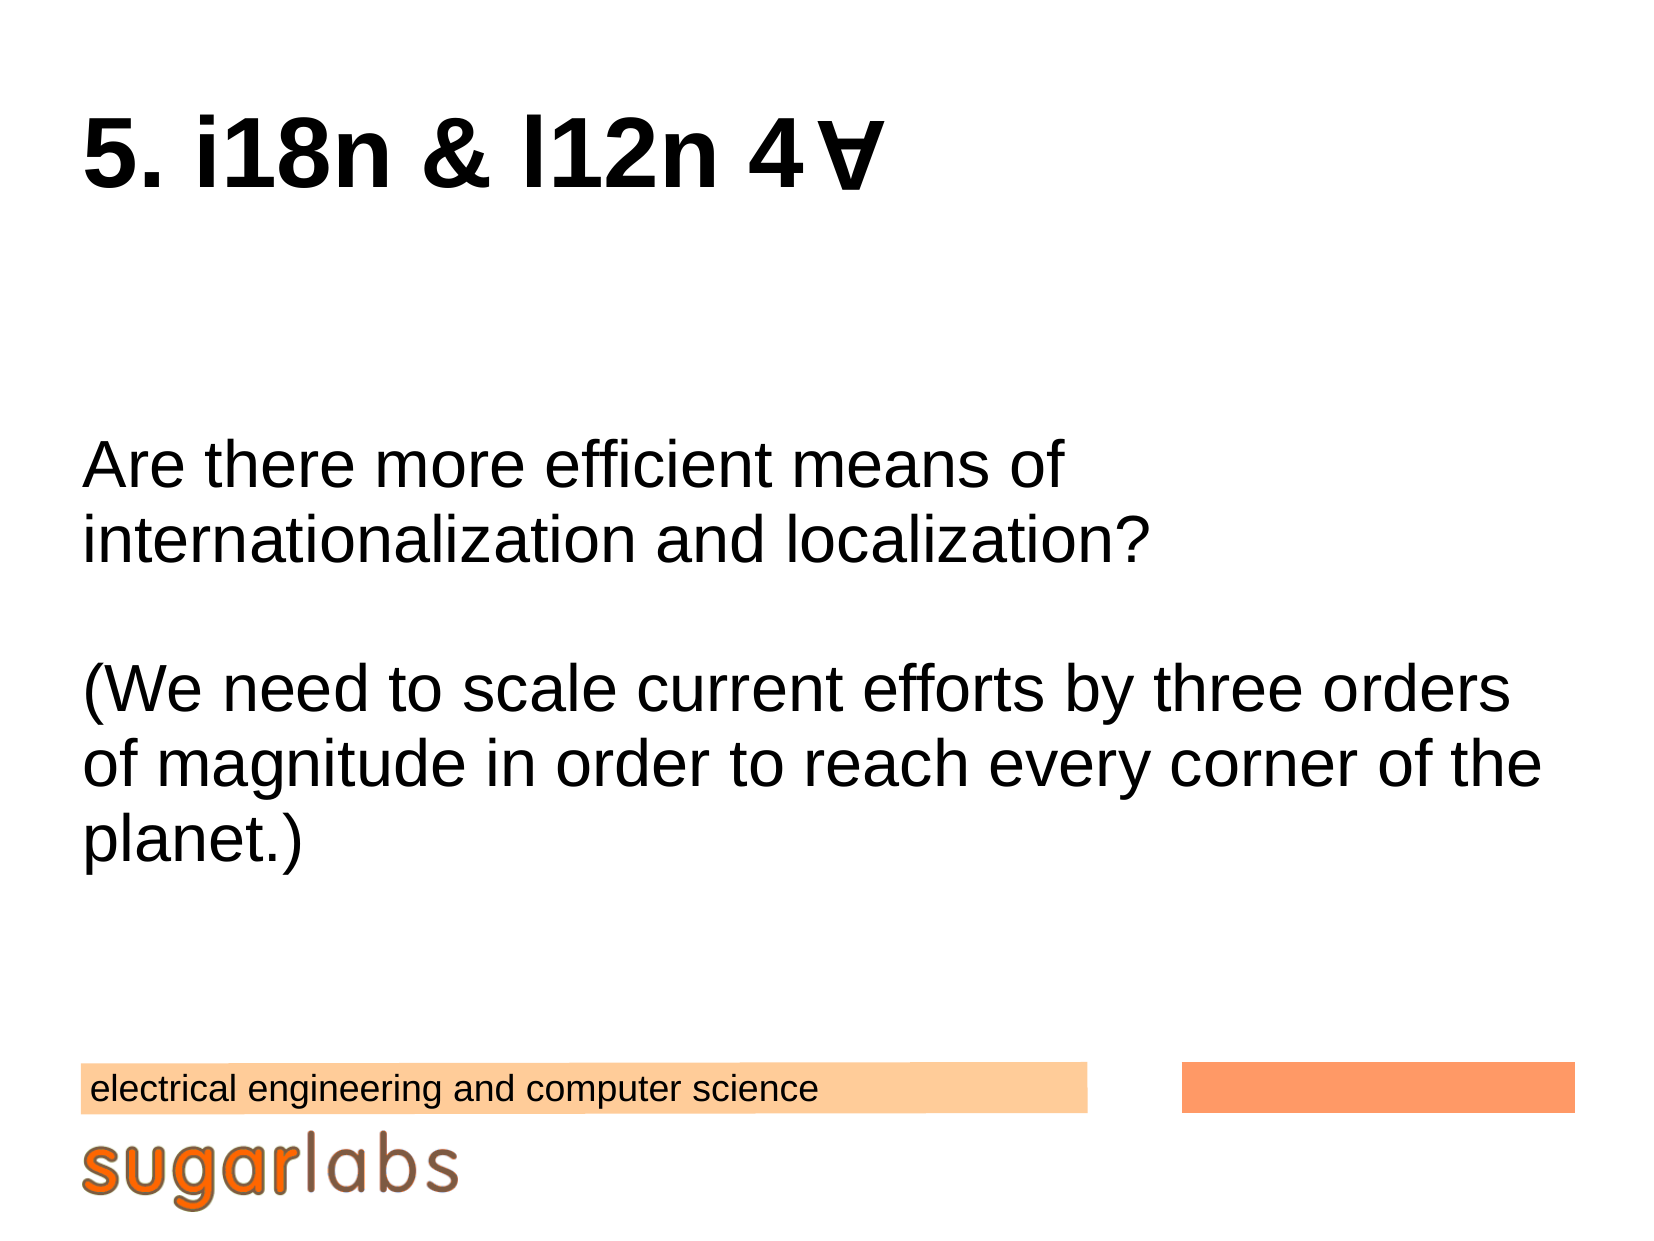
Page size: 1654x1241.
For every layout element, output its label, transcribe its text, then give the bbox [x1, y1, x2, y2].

subtitle Are there more efficient means of internationalization and localization? (We need to scale current efforts by three orders of magnitude in order to reach every corner of the planet.) [82, 290, 1571, 1013]
text_box electrical engineering and computer science [75, 1060, 938, 1122]
title 5. i18n & l12n 4 [82, 49, 1571, 257]
text_box A [799, 75, 902, 220]
picture [82, 1130, 458, 1212]
